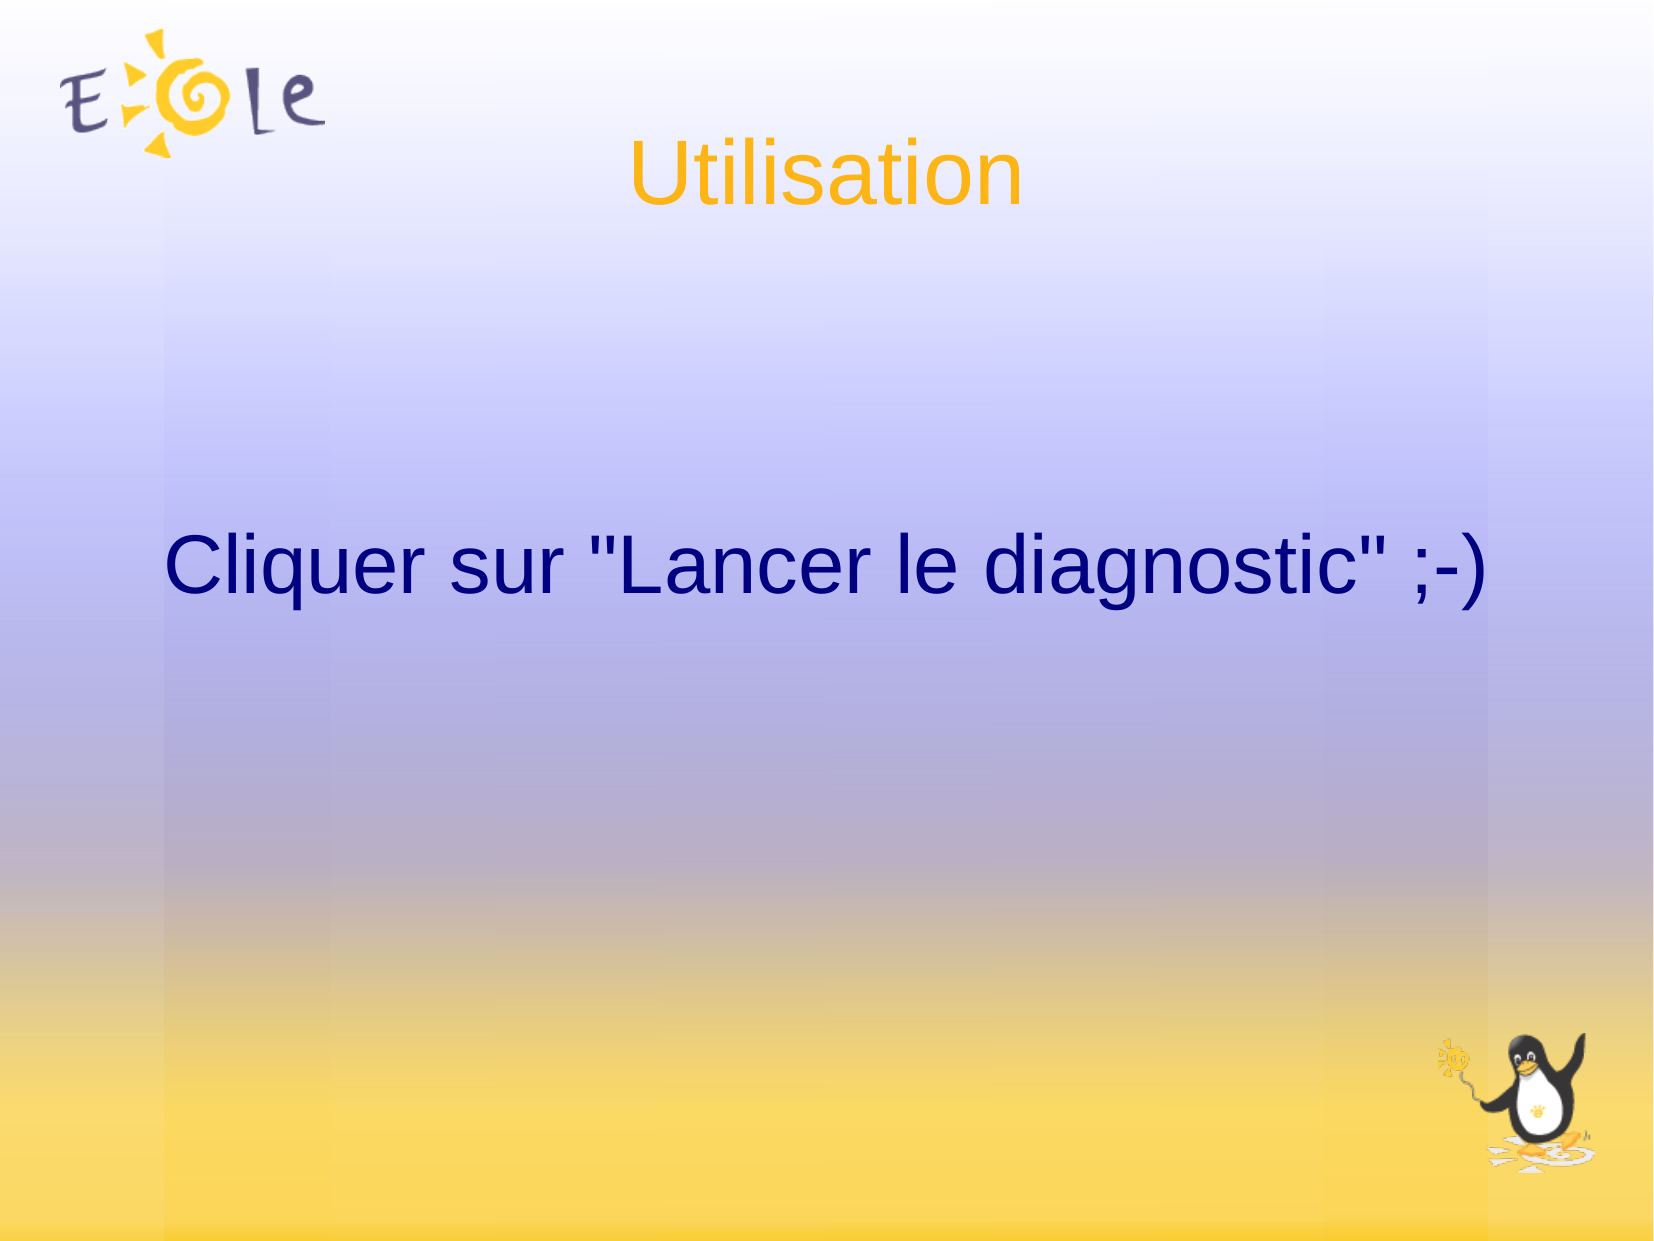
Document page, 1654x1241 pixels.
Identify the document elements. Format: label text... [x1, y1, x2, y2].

text_box Cliquer sur "Lancer le diagnostic" ;-) [59, 324, 1595, 945]
title Utilisation [82, 49, 1571, 296]
picture [0, 0, 1654, 1241]
